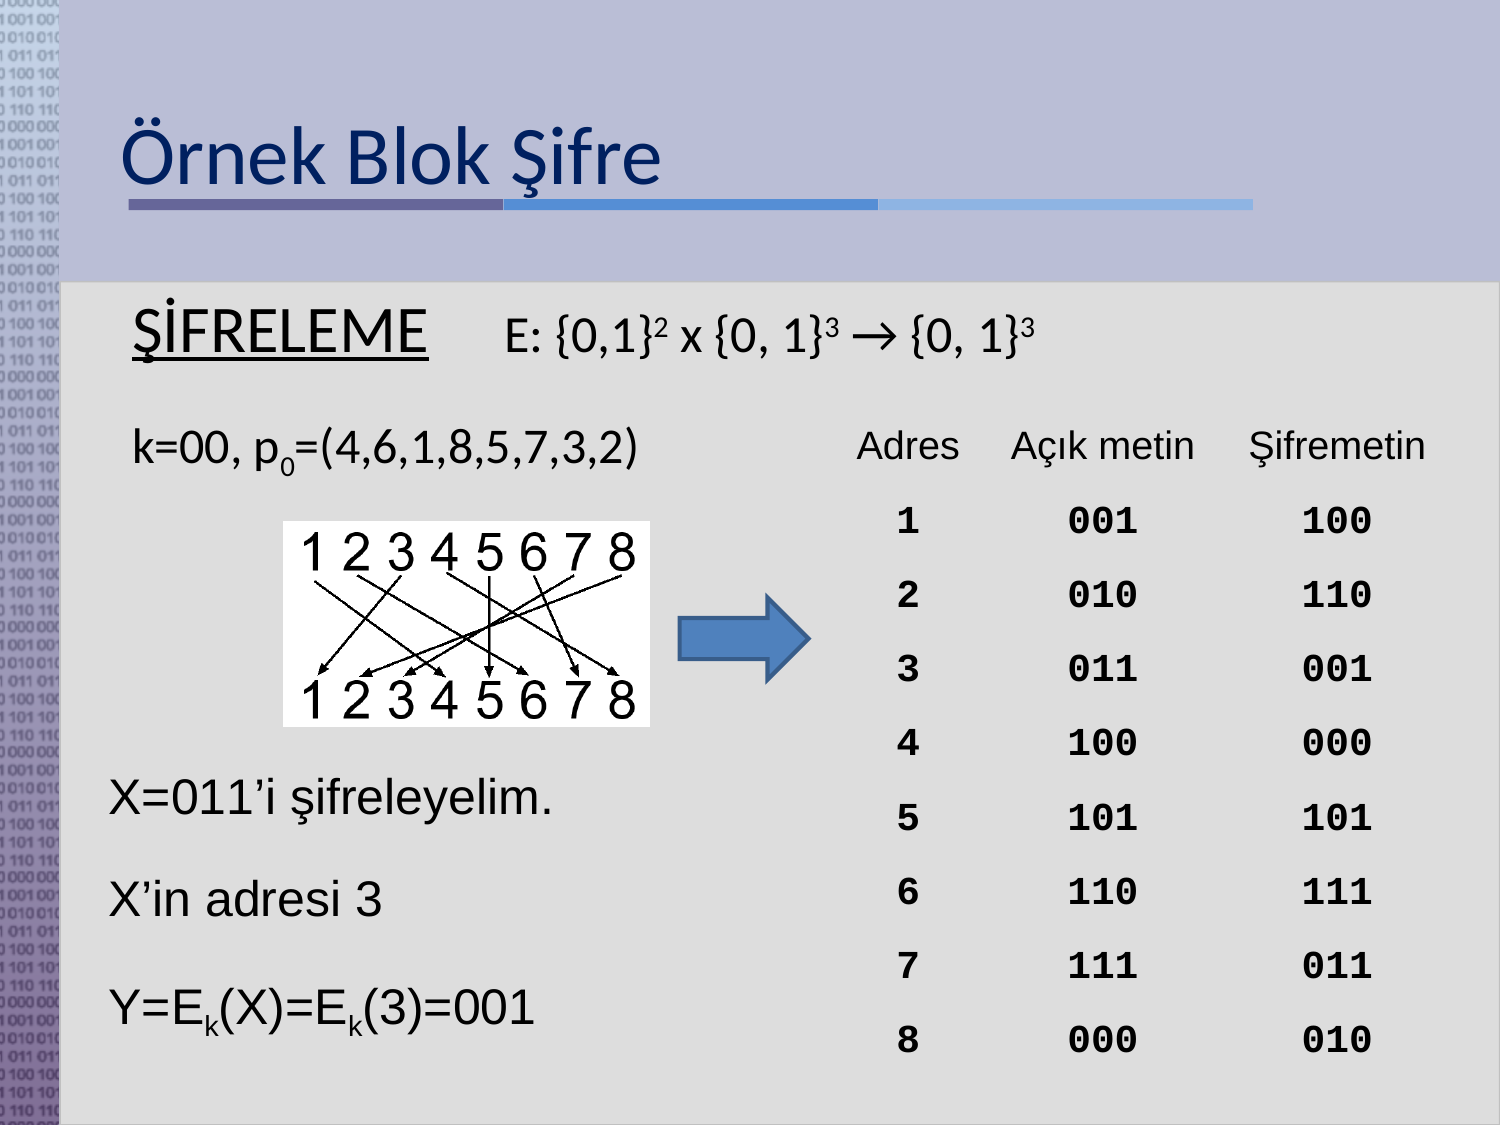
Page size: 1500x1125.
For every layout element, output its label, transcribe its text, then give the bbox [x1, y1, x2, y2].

table_cell 000 [1222, 697, 1453, 771]
table_cell 011 [984, 623, 1222, 697]
table_cell 111 [1222, 845, 1453, 919]
table_cell 101 [984, 771, 1222, 845]
table_cell 1 [832, 475, 984, 549]
table_cell 010 [984, 549, 1222, 623]
table_cell 110 [984, 845, 1222, 919]
table_cell 110 [1222, 549, 1453, 623]
table_cell 2 [832, 549, 984, 623]
table_cell 001 [984, 475, 1222, 549]
text_box ŞİFRELEME E: {0,1}2 x {0, 1}3 → {0, 1}3 k=00, p0=(4,6,1,8,5,7,3,2) [117, 222, 1407, 997]
table_cell 000 [984, 993, 1222, 1068]
table_header Açık metin [984, 398, 1222, 475]
table_cell 3 [832, 623, 984, 697]
table_cell 111 [984, 919, 1222, 993]
table_cell 011 [1222, 919, 1453, 993]
text_box [679, 597, 809, 680]
table_cell 7 [832, 919, 984, 993]
table_cell 5 [832, 771, 984, 845]
table_header Şifremetin [1222, 398, 1453, 475]
text_box Örnek Blok Şifre [105, 93, 844, 210]
table_cell 101 [1222, 771, 1453, 845]
table_cell 8 [832, 993, 984, 1068]
text_box X=011’i şifreleyelim. X’in adresi 3 Y=Ek(X)=Ek(3)=001 [93, 714, 797, 1051]
table_cell 010 [1222, 993, 1453, 1068]
table_cell 100 [984, 697, 1222, 771]
picture [283, 521, 650, 714]
table_cell 001 [1222, 623, 1453, 697]
text_box [128, 199, 1253, 211]
table_cell 4 [832, 697, 984, 771]
picture [0, 0, 60, 1125]
table_cell 6 [832, 845, 984, 919]
table_cell 100 [1222, 475, 1453, 549]
table_header Adres [832, 398, 984, 475]
